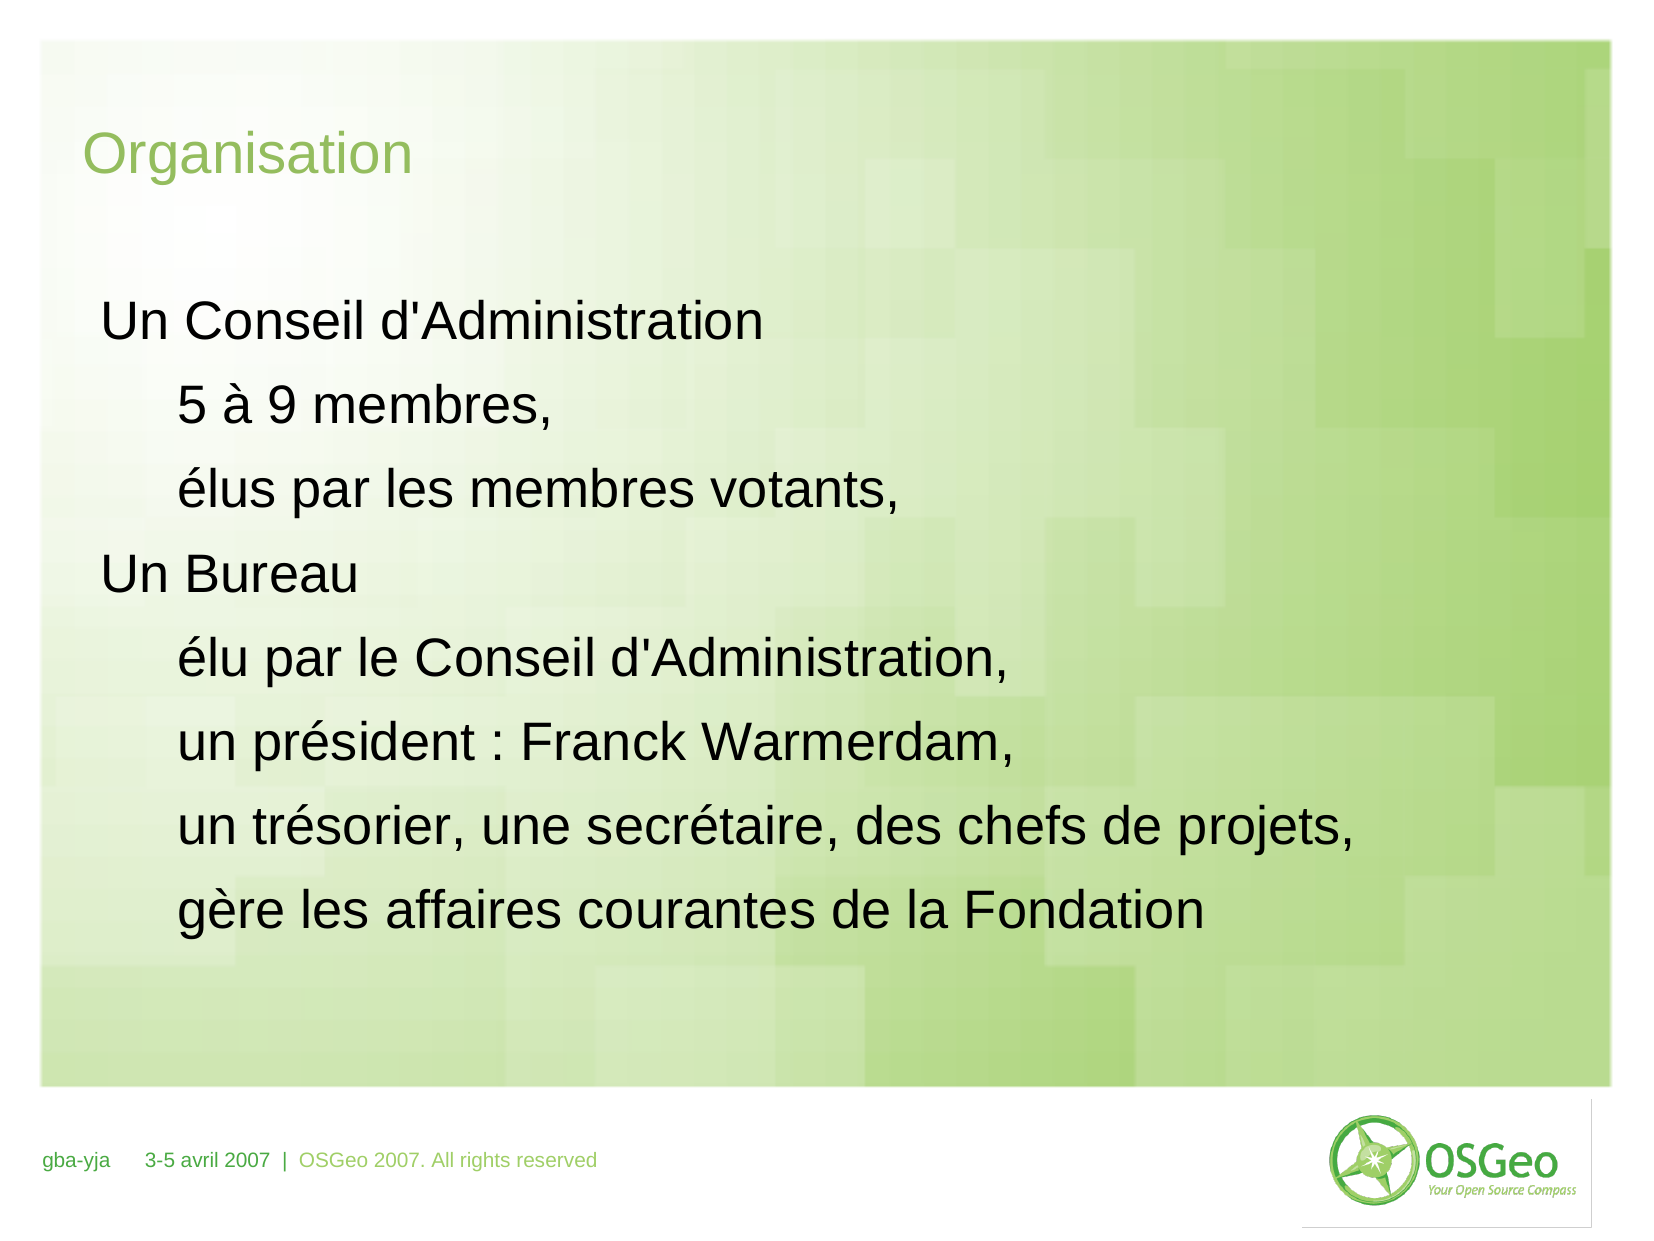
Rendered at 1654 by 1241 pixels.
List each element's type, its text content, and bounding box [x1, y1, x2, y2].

list Un Conseil d'Administration 5 à 9 membres, élus par les membres votants, Un Bureau élu par le Conseil d'Administration, un président : Franck Warmerdam, un trésorier, une secrétaire, des chefs de projets, gère les affaires courantes de la Fondation [82, 290, 1571, 1109]
picture [0, 1, 1654, 1239]
title Organisation [82, 49, 1571, 257]
